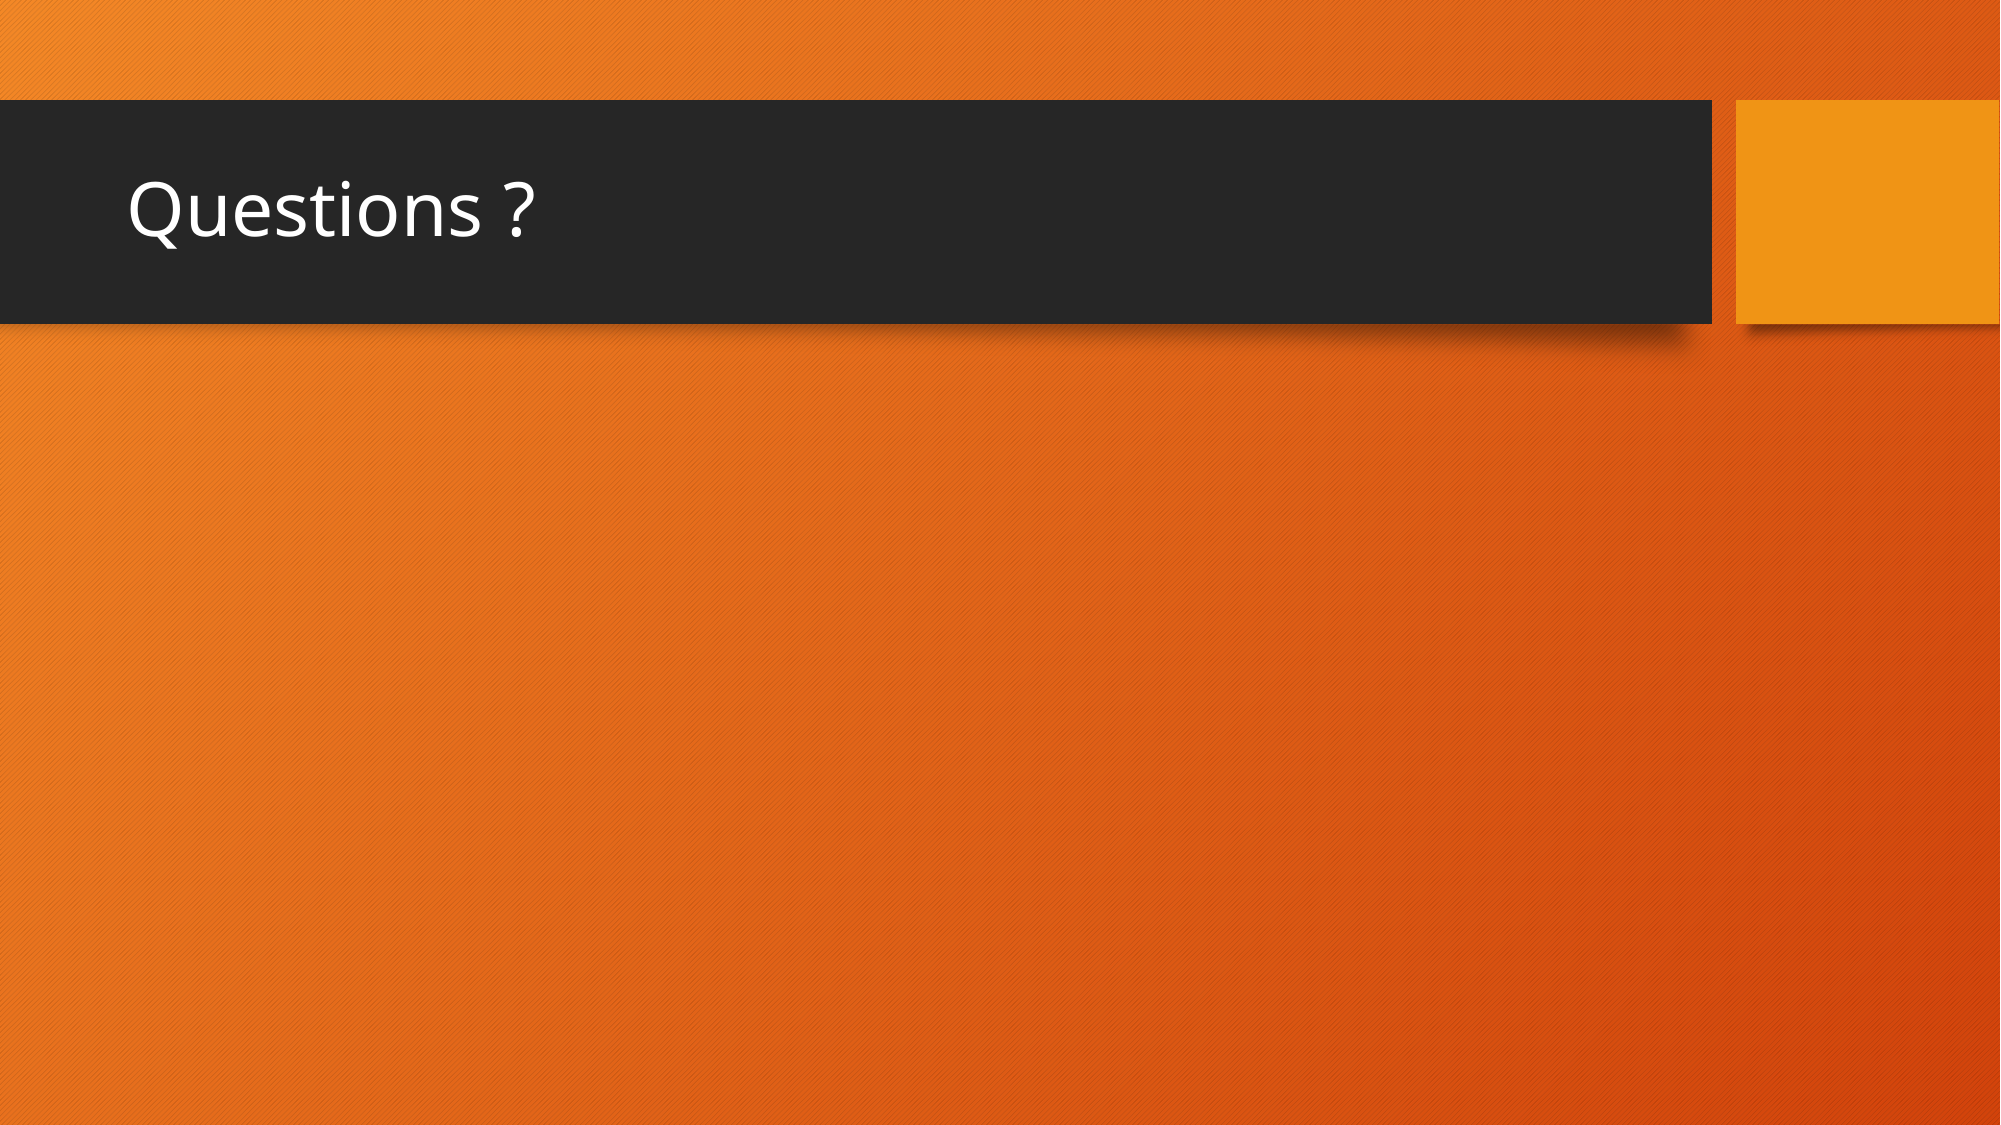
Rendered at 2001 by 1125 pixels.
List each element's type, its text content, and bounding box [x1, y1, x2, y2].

title Questions ? [111, 123, 1689, 301]
